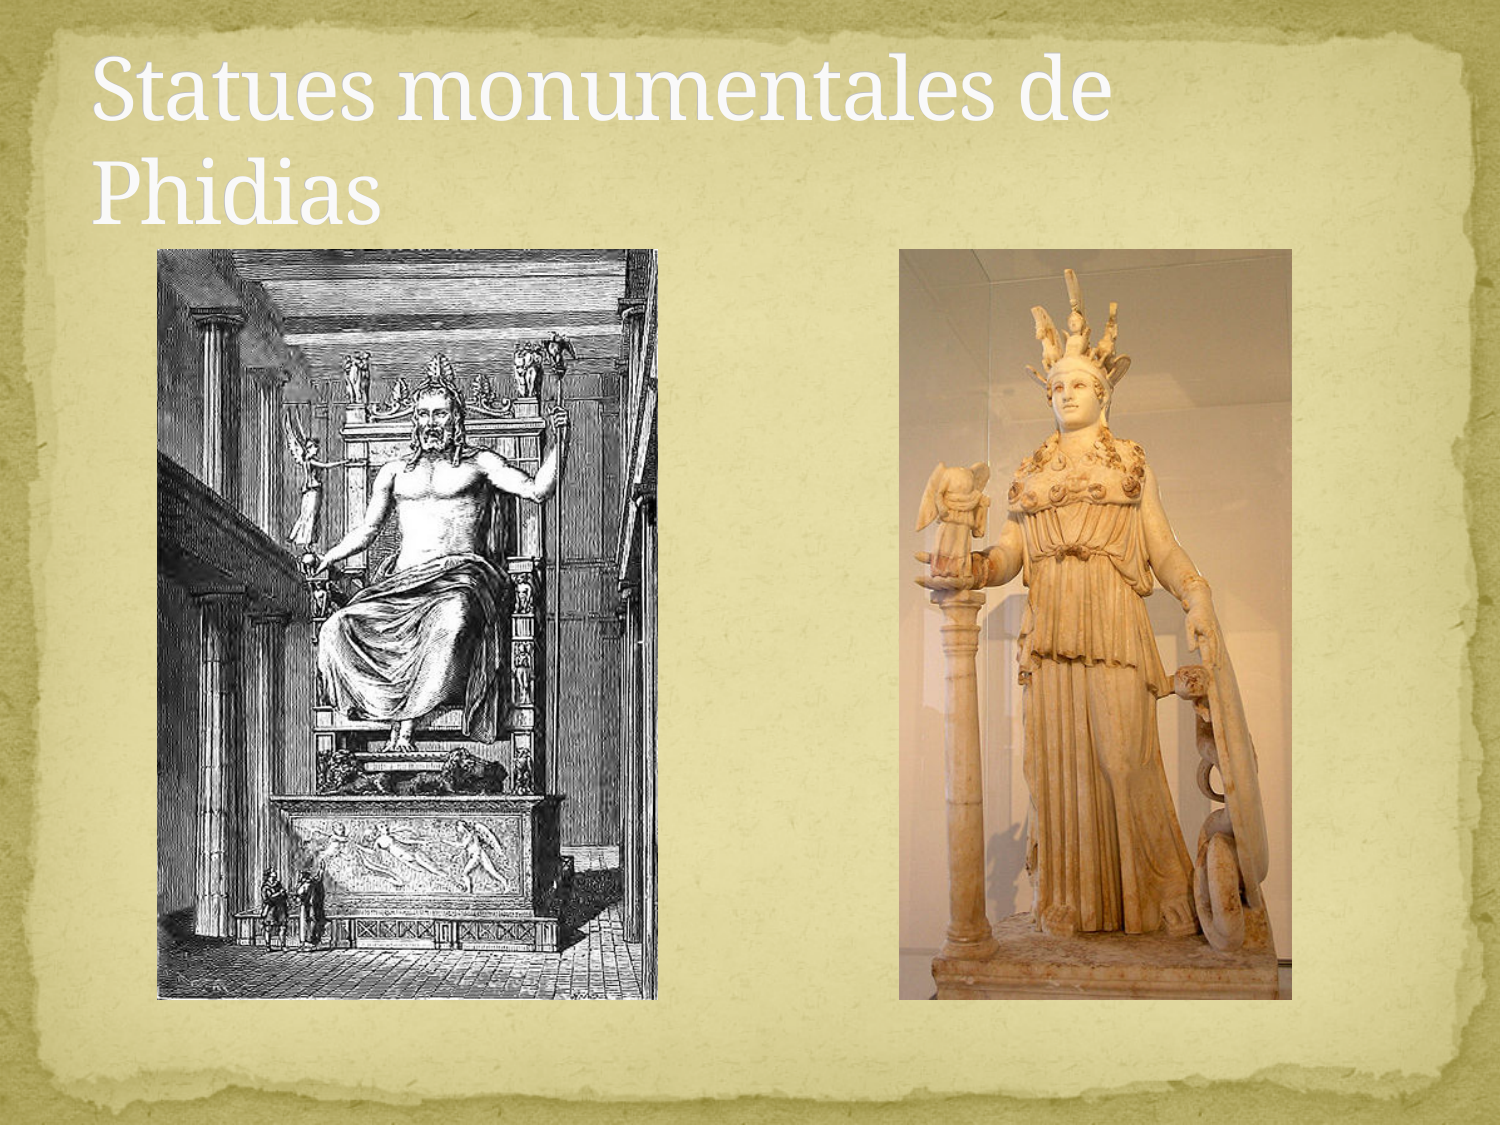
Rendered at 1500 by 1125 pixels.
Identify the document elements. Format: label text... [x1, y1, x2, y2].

title Statues monumentales de Phidias [75, 24, 1426, 225]
picture [157, 249, 658, 1000]
picture [899, 249, 1292, 1000]
